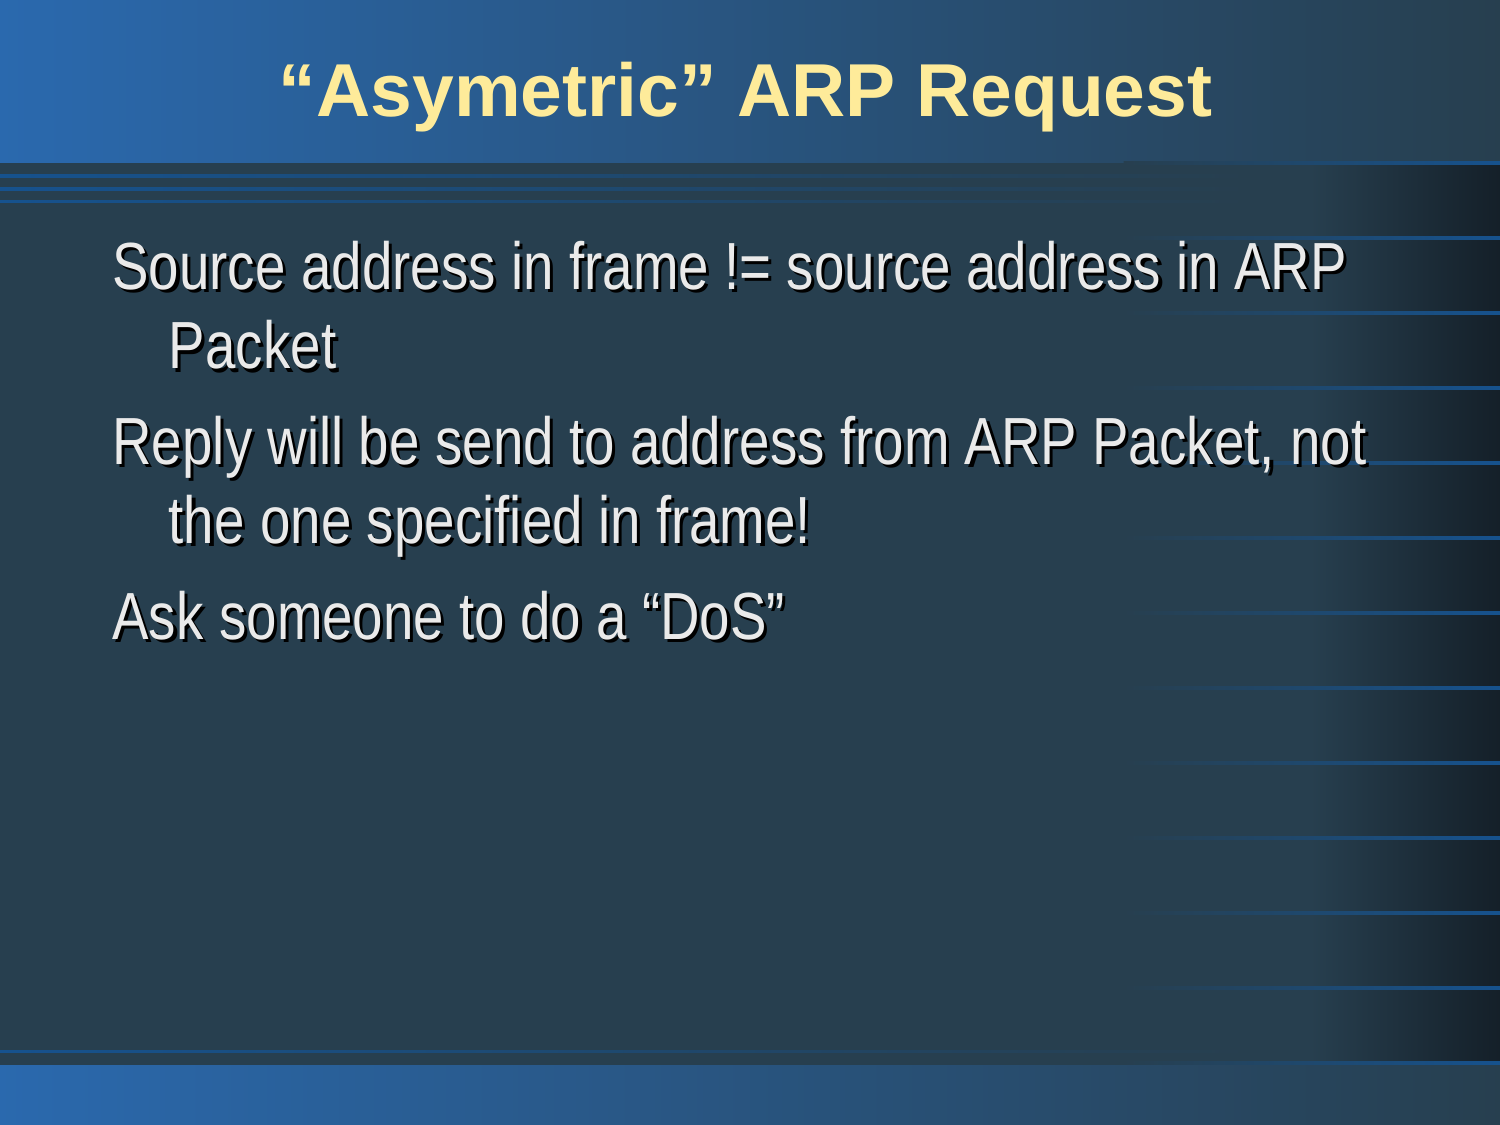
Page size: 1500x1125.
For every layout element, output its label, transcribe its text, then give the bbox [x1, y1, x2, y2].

list Source address in frame != source address in ARP Packet Reply will be send to address from ARP Packet, not the one specified in frame! Ask someone to do a “DoS” [112, 224, 1388, 1038]
title “Asymetric” ARP Request [83, 24, 1409, 151]
